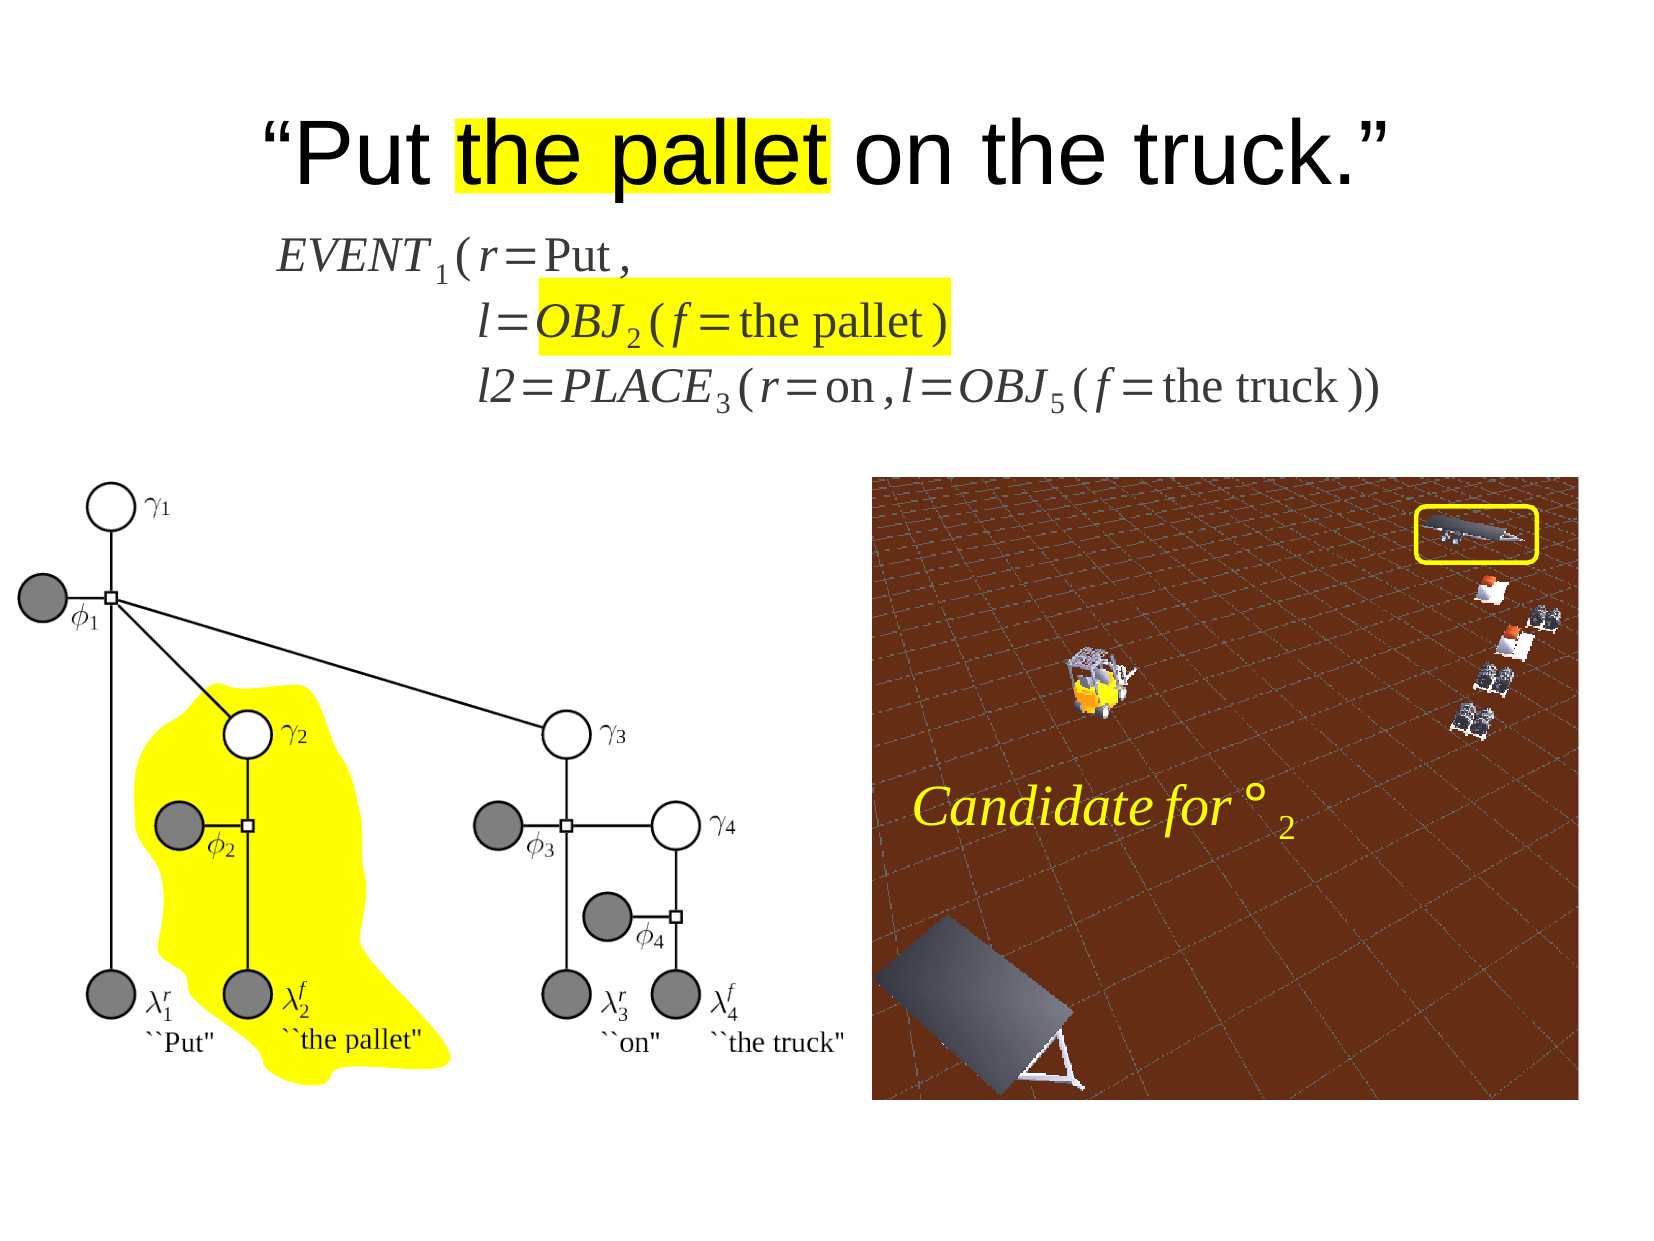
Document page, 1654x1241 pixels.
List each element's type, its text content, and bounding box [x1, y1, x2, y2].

picture [17, 480, 843, 1053]
picture [872, 475, 1579, 1100]
text_box [259, 1053, 451, 1086]
chart [267, 227, 1386, 421]
title “Put the pallet on the truck.” [82, 49, 1571, 257]
chart [905, 773, 1302, 847]
